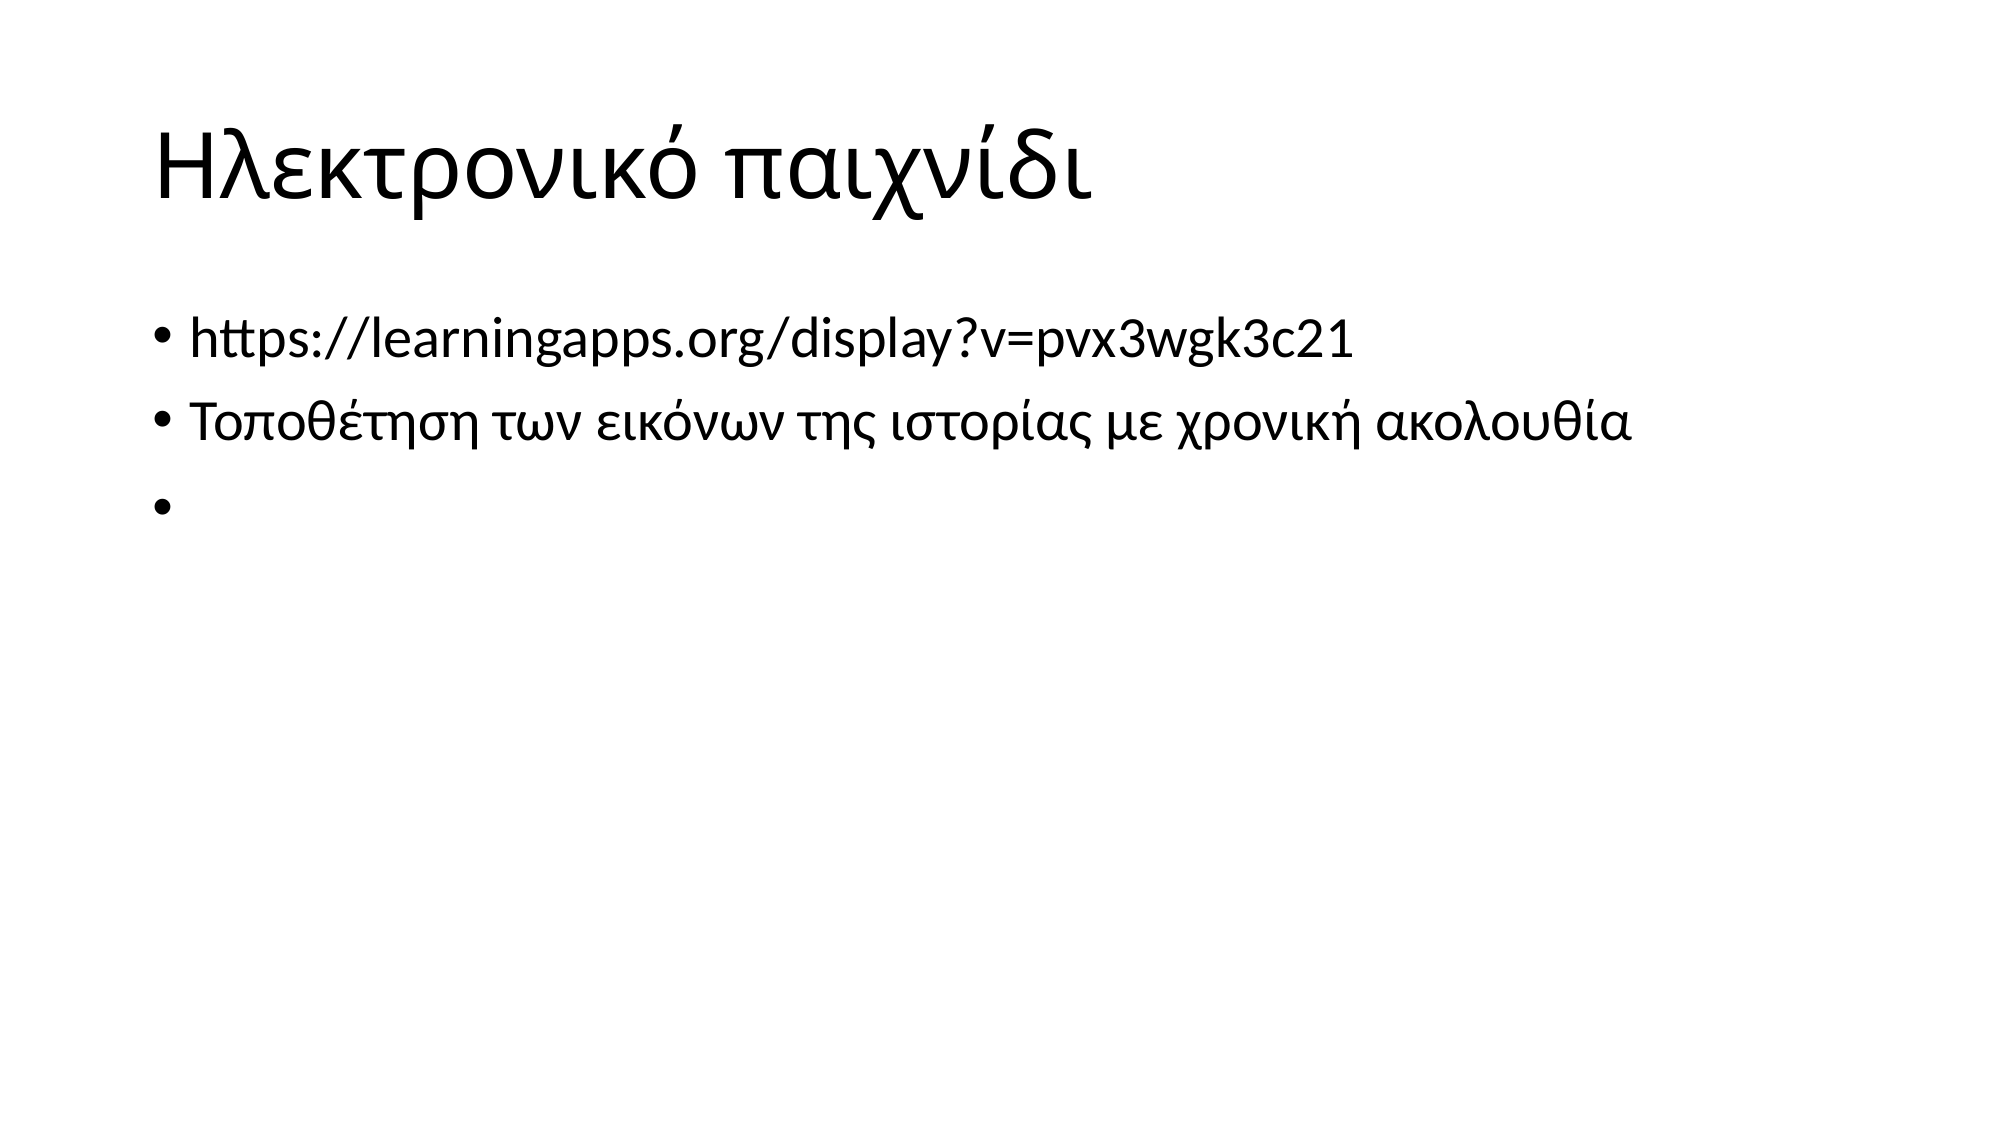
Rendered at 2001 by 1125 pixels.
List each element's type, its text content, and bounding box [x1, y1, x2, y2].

title Ηλεκτρονικό παιχνίδι [137, 59, 1863, 278]
list https://learningapps.org/display?v=pvx3wgk3c21 Τοποθέτηση των εικόνων της ιστορίας με χρονική ακολουθία [137, 299, 1863, 1014]
